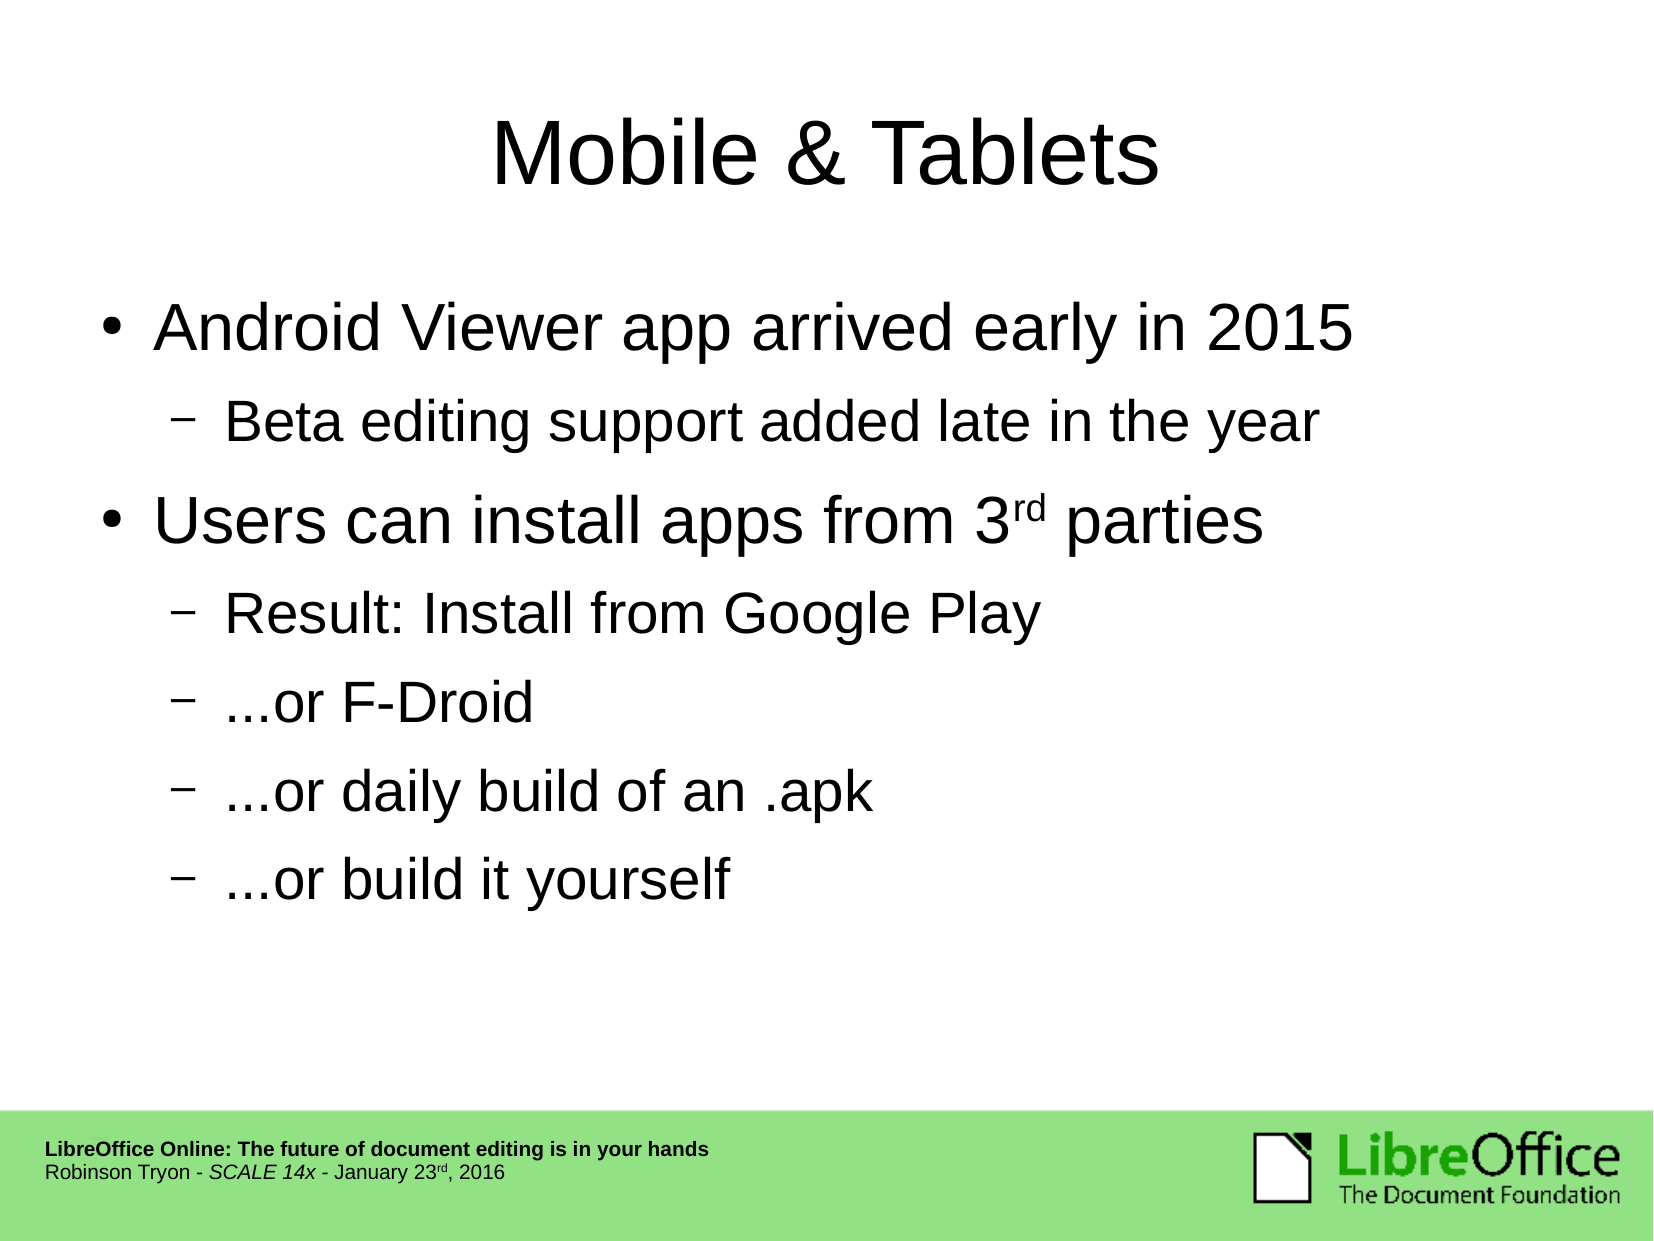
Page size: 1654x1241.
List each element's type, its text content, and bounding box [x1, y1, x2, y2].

list Android Viewer app arrived early in 2015 Beta editing support added late in the year Users can install apps from 3rd parties Result: Install from Google Play ...or F-Droid ...or daily build of an .apk ...or build it yourself [82, 290, 1571, 1010]
title Mobile & Tablets [82, 49, 1571, 257]
picture [0, 0, 1654, 1241]
